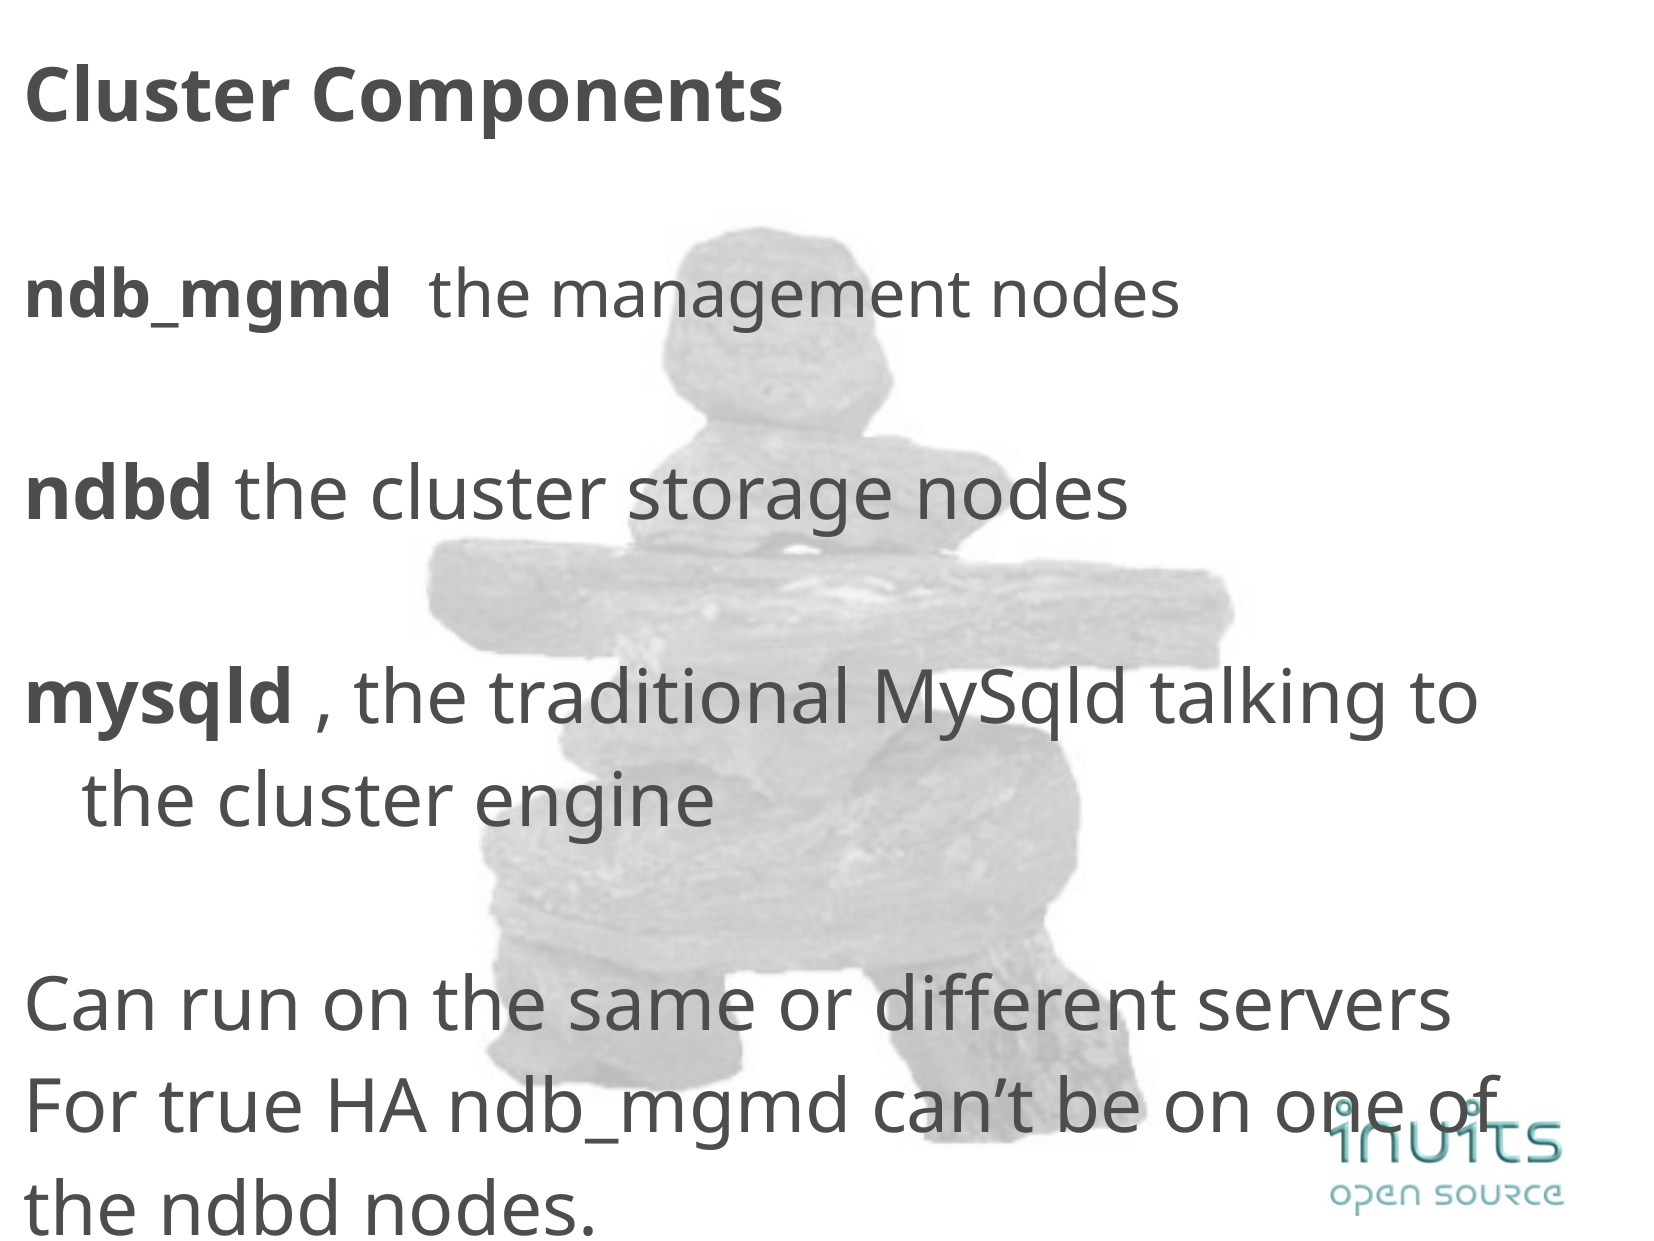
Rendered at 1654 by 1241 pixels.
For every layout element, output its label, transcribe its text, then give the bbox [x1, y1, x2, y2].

text_box Cluster Components ndb_mgmd the management nodes ndbd the cluster storage nodes mysqld , the traditional MySqld talking to the cluster engine Can run on the same or different servers For true HA ndb_mgmd can’t be on one of the ndbd nodes. [8, 33, 1641, 1241]
